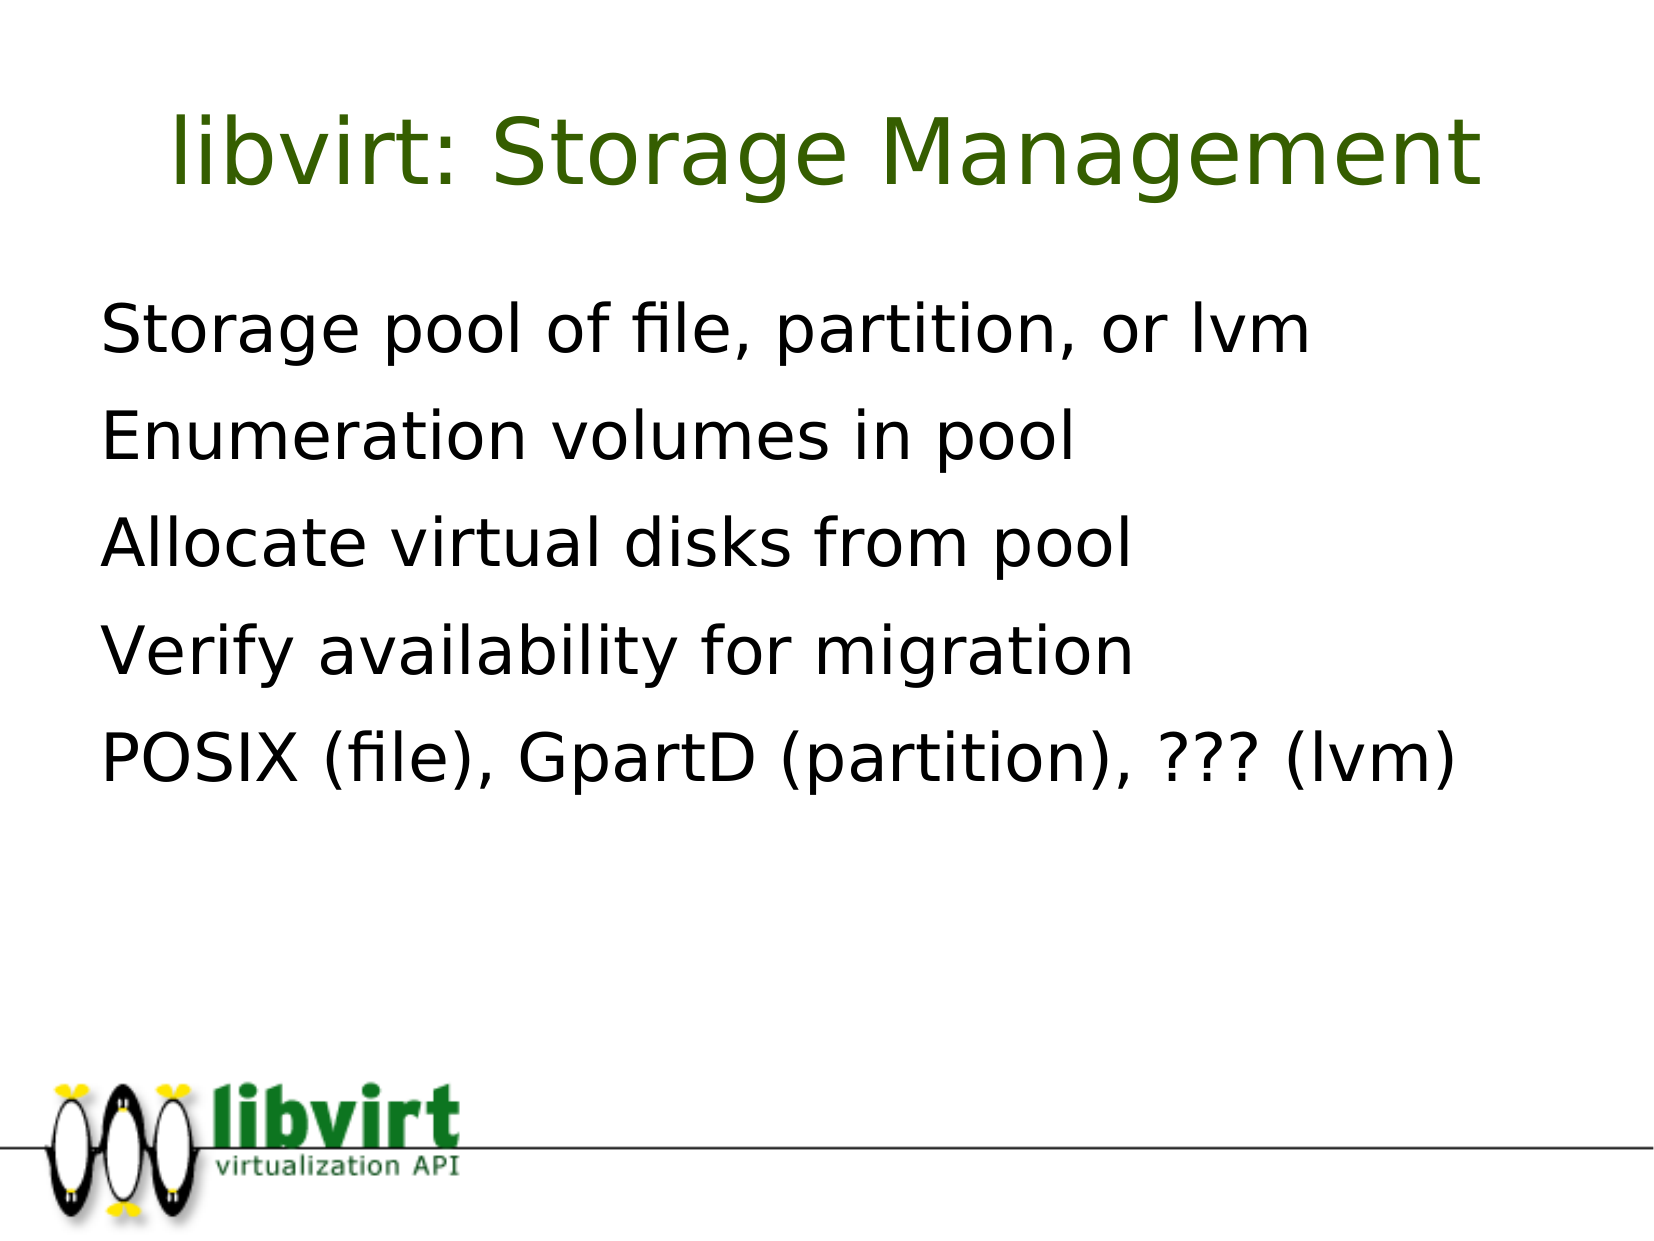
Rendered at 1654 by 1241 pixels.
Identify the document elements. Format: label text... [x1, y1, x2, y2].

title libvirt: Storage Management [82, 49, 1571, 257]
list Storage pool of file, partition, or lvm Enumeration volumes in pool Allocate virtual disks from pool Verify availability for migration POSIX (file), GpartD (partition), ??? (lvm) [82, 290, 1571, 1109]
picture [0, 1076, 1654, 1241]
